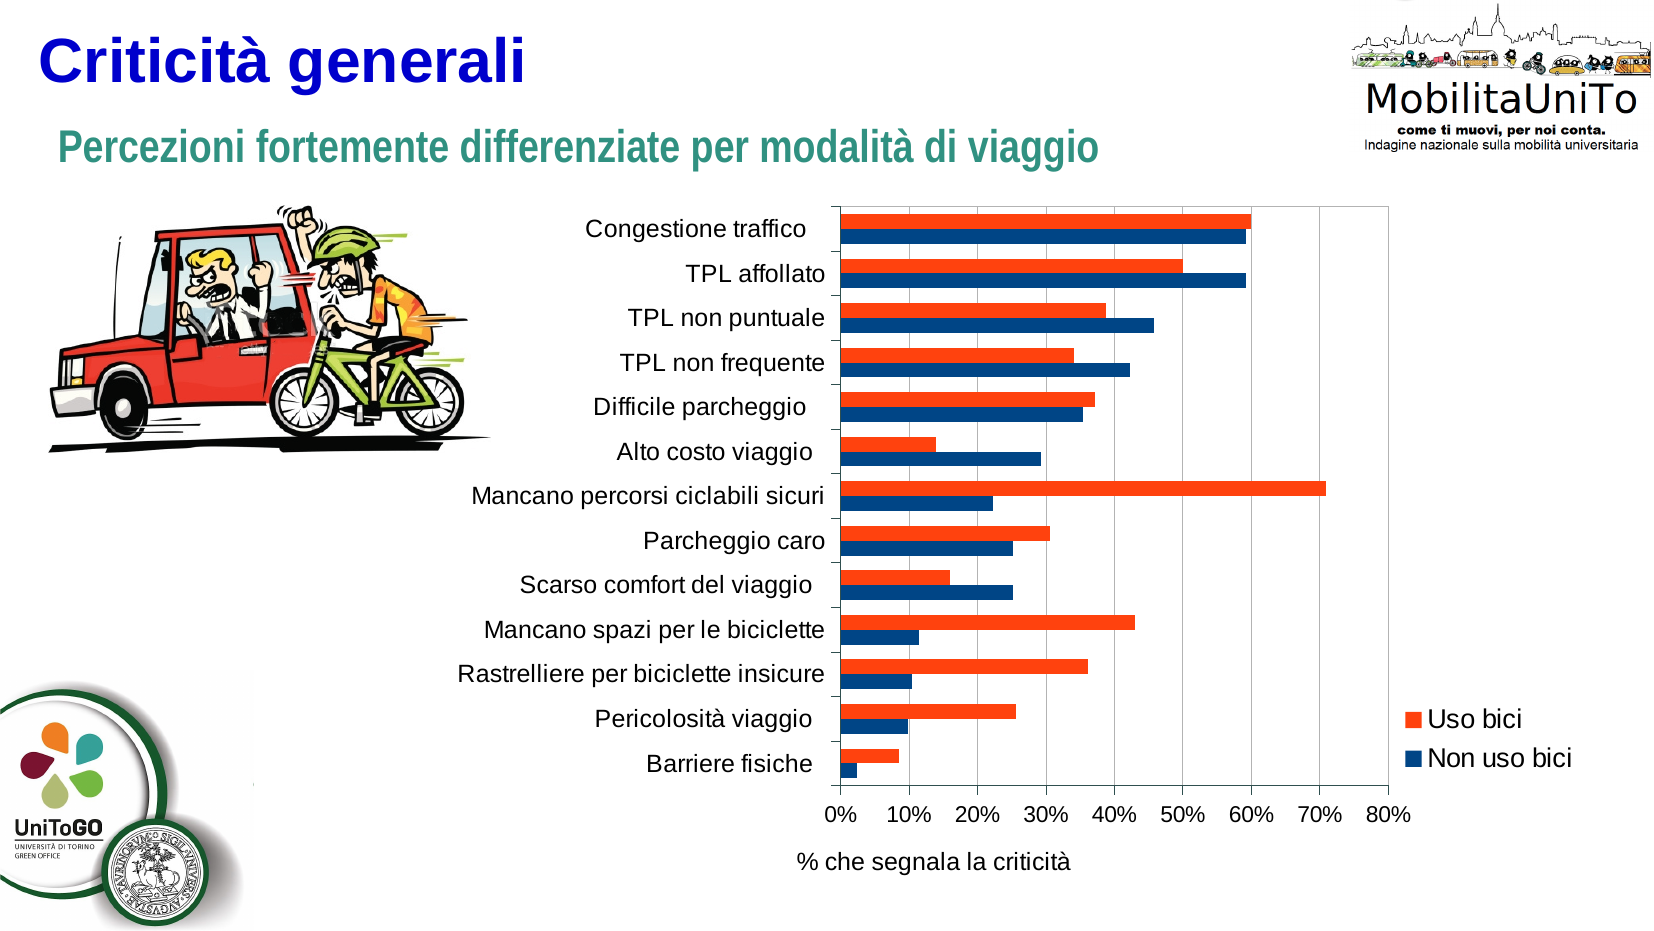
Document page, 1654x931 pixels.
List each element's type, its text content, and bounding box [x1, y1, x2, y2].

text_box Percezioni fortemente differenziate per modalità di viaggio [43, 112, 1265, 180]
picture [48, 205, 491, 453]
picture [0, 670, 254, 931]
text_box Criticità generali [23, 18, 584, 103]
picture [1349, 0, 1654, 152]
chart [433, 192, 1633, 908]
